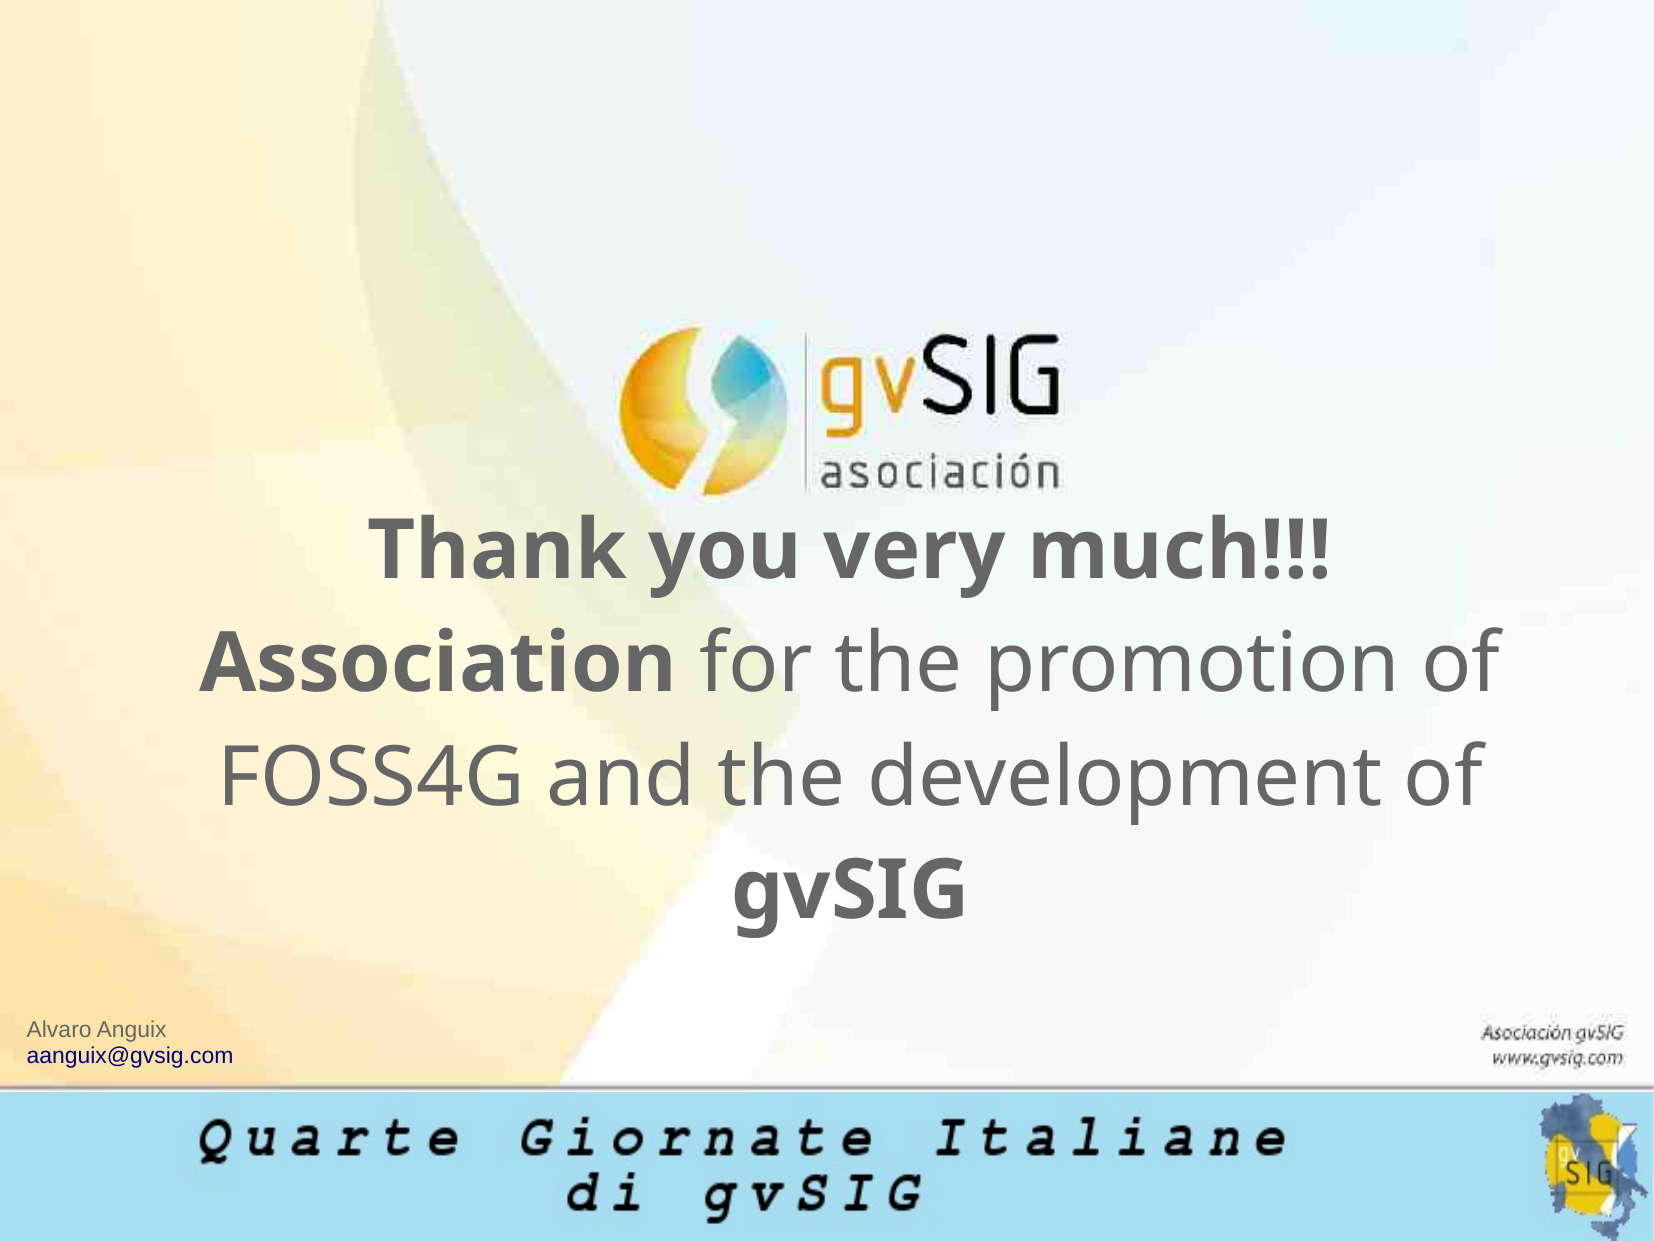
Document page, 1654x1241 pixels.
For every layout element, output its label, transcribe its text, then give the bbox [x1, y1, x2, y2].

picture [0, 0, 1654, 1241]
text_box Alvaro Anguix aanguix@gvsig.com [11, 1009, 485, 1092]
title Thank you very much!!! Association for the promotion of FOSS4G and the development of gvSIG [135, 417, 1565, 903]
